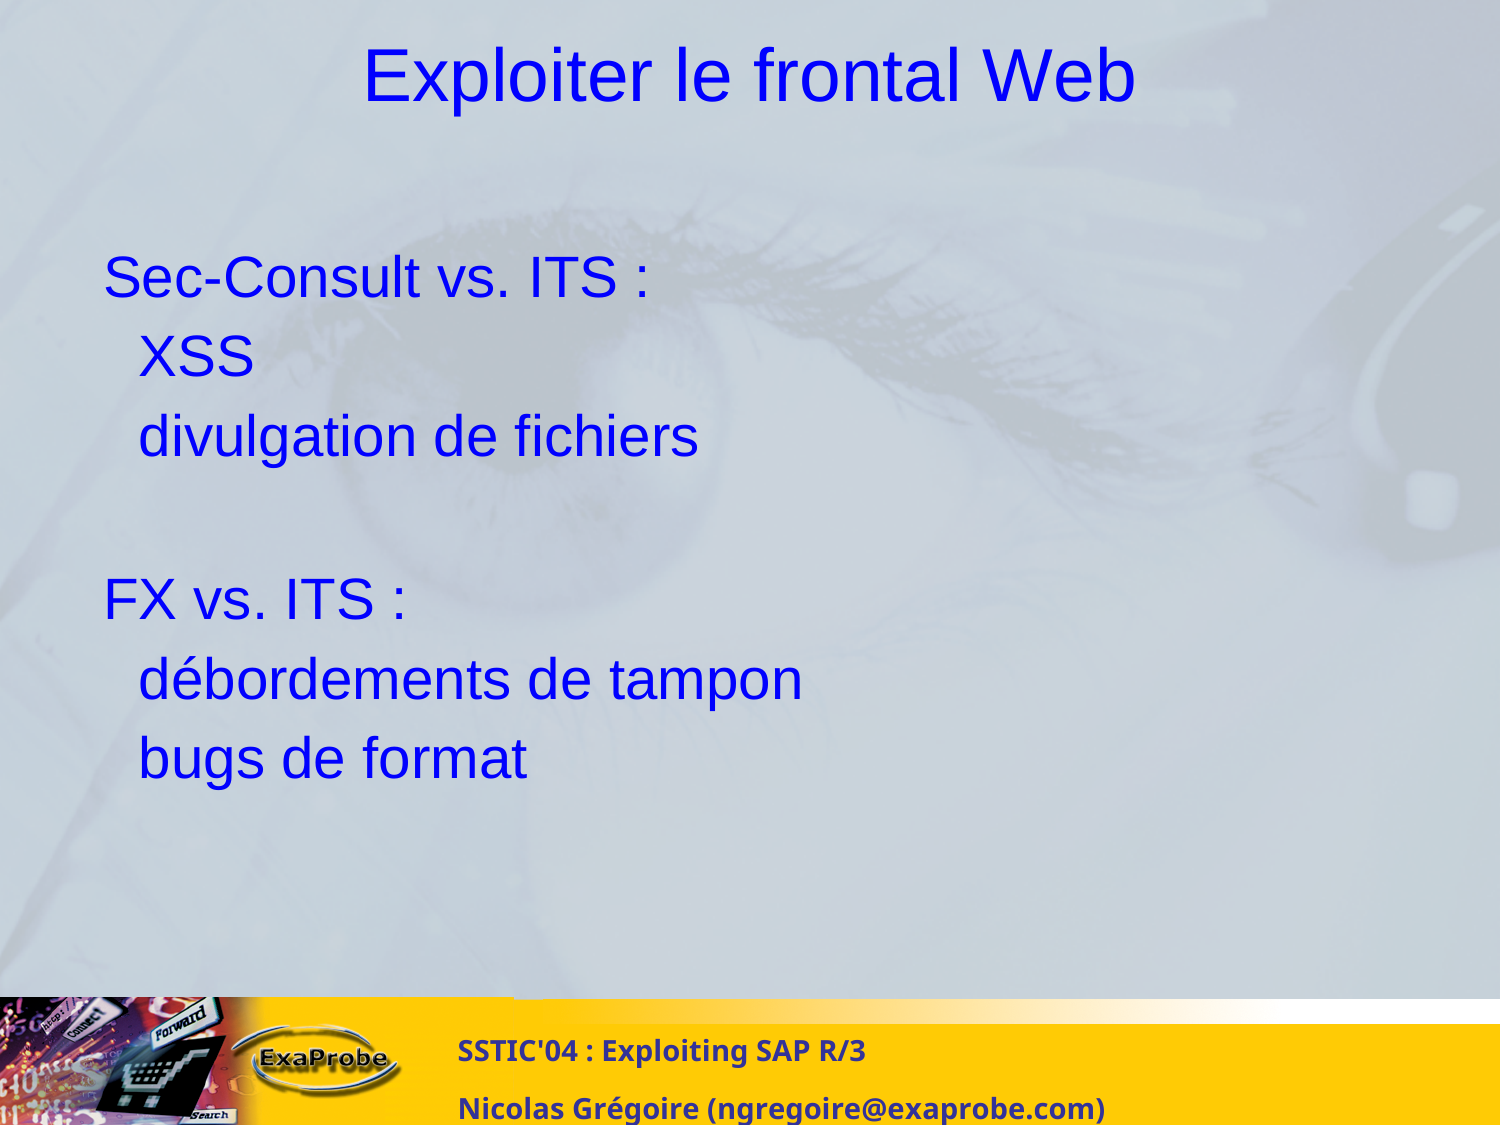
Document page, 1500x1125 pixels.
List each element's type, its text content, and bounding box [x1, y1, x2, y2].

title Exploiter le frontal Web [0, 0, 1500, 152]
list Sec-Consult vs. ITS : XSS divulgation de fichiers FX vs. ITS : débordements de tampon bugs de format [88, 243, 1439, 986]
